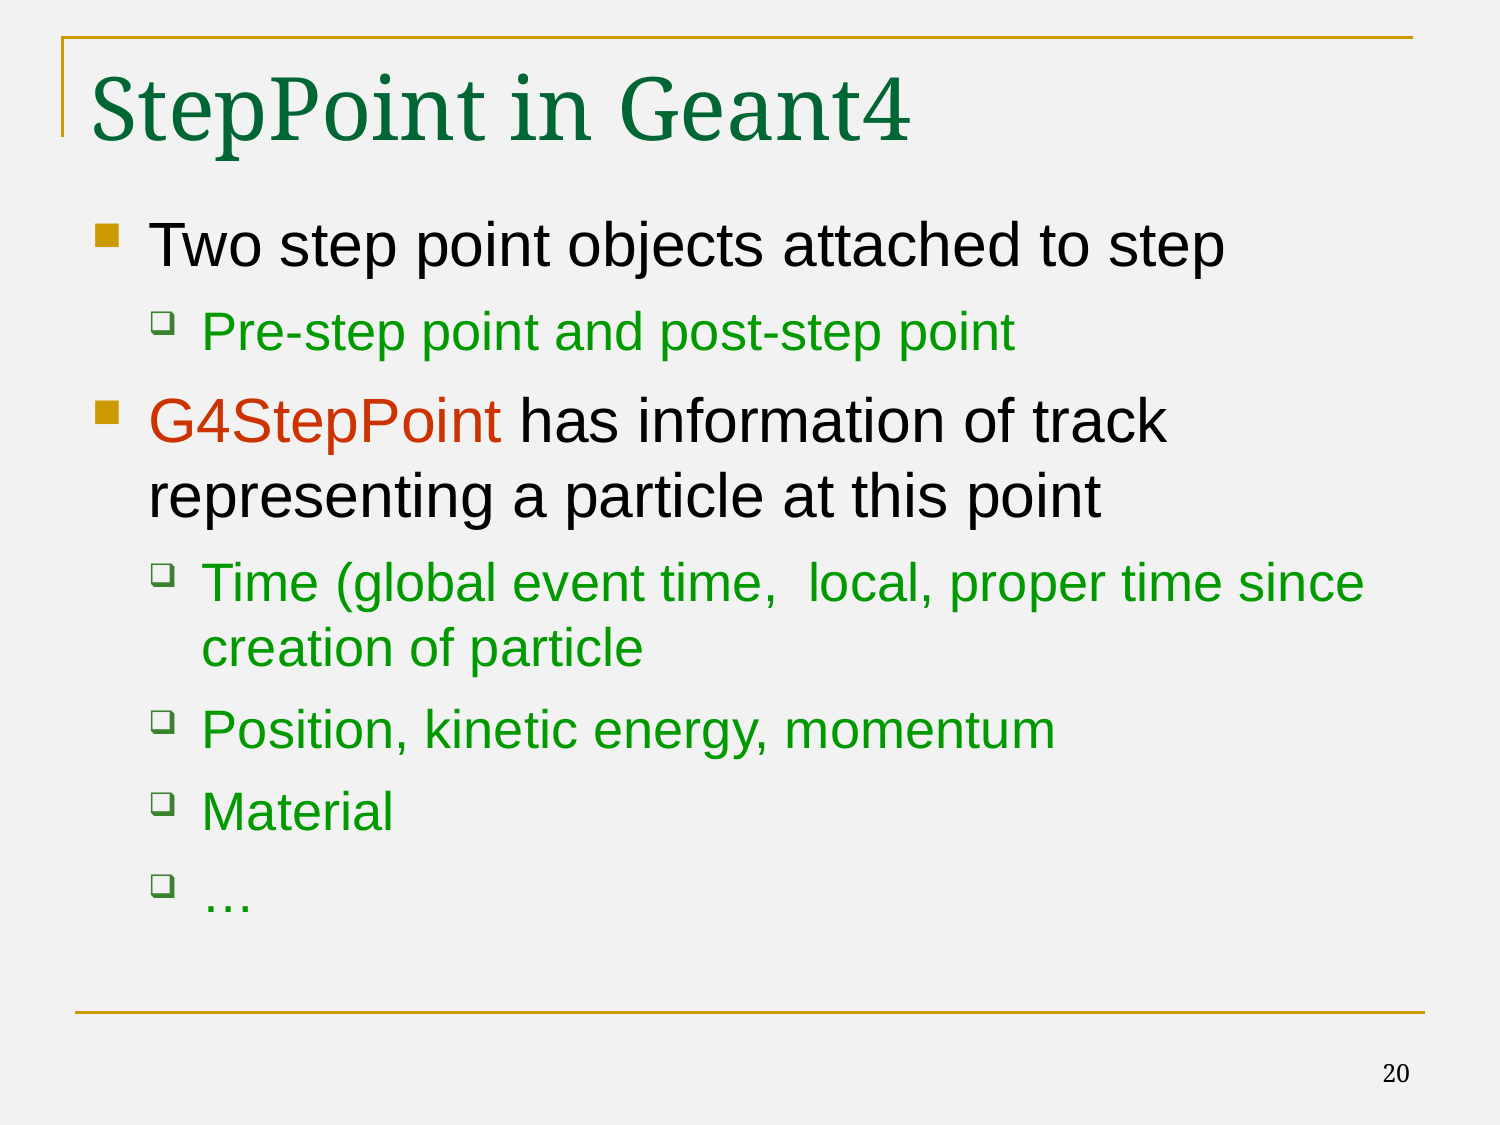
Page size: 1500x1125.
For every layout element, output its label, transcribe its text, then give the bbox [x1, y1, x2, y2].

text_box <number> [1074, 1024, 1426, 1100]
title StepPoint in Geant4 [75, 45, 1426, 233]
list Two step point objects attached to step Pre-step point and post-step point G4StepPoint has information of track representing a particle at this point Time (global event time, local, proper time since creation of particle Position, kinetic energy, momentum Material … [76, 196, 1427, 1011]
